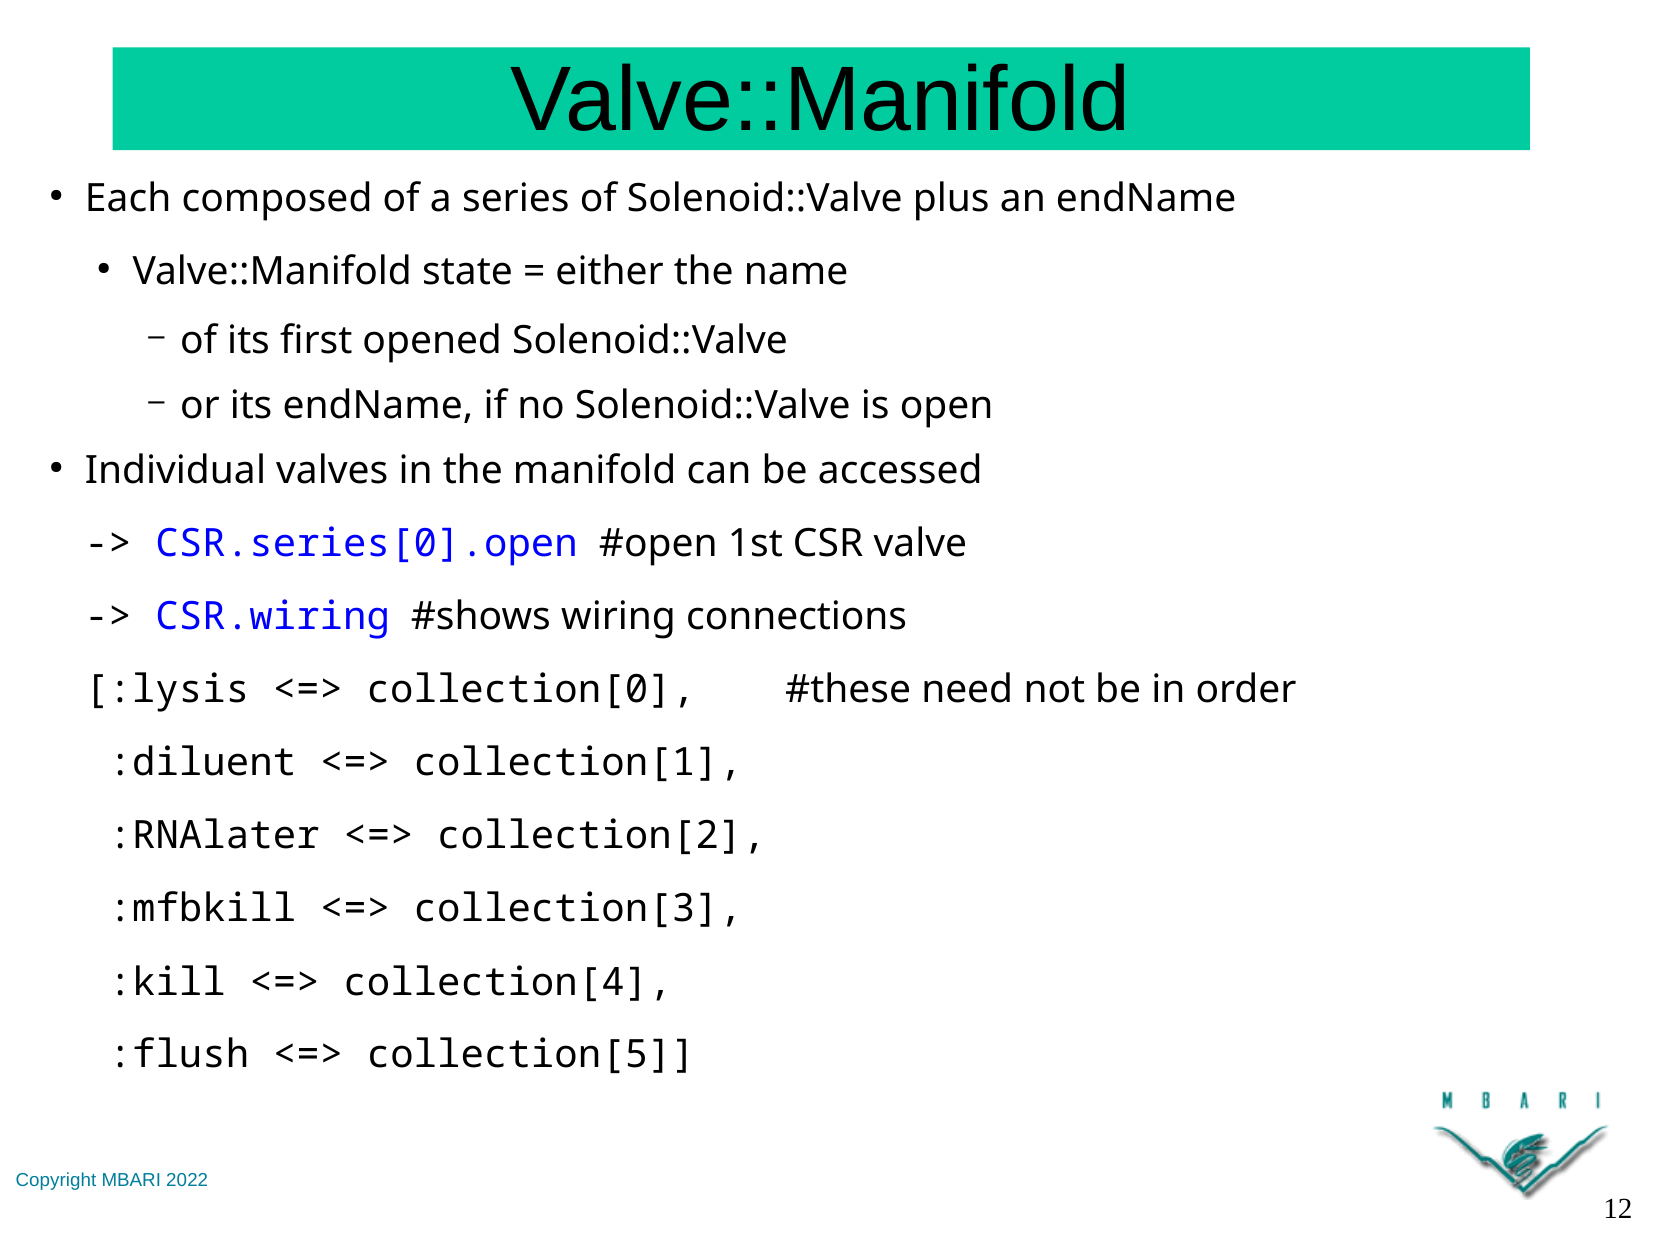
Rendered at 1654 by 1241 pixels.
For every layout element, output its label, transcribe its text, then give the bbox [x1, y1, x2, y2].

list Each composed of a series of Solenoid::Valve plus an endName Valve::Manifold state = either the name of its first opened Solenoid::Valve or its endName, if no Solenoid::Valve is open Individual valves in the manifold can be accessed -> CSR.series[0].open #open 1st CSR valve -> CSR.wiring #shows wiring connections [:lysis <=> collection[0], #these need not be in order :diluent <=> collection[1], :RNAlater <=> collection[2], :mfbkill <=> collection[3], :kill <=> collection[4], :flush <=> collection[5]] [37, 169, 1613, 1088]
title Valve::Manifold [112, 47, 1530, 151]
picture [1426, 1091, 1613, 1200]
